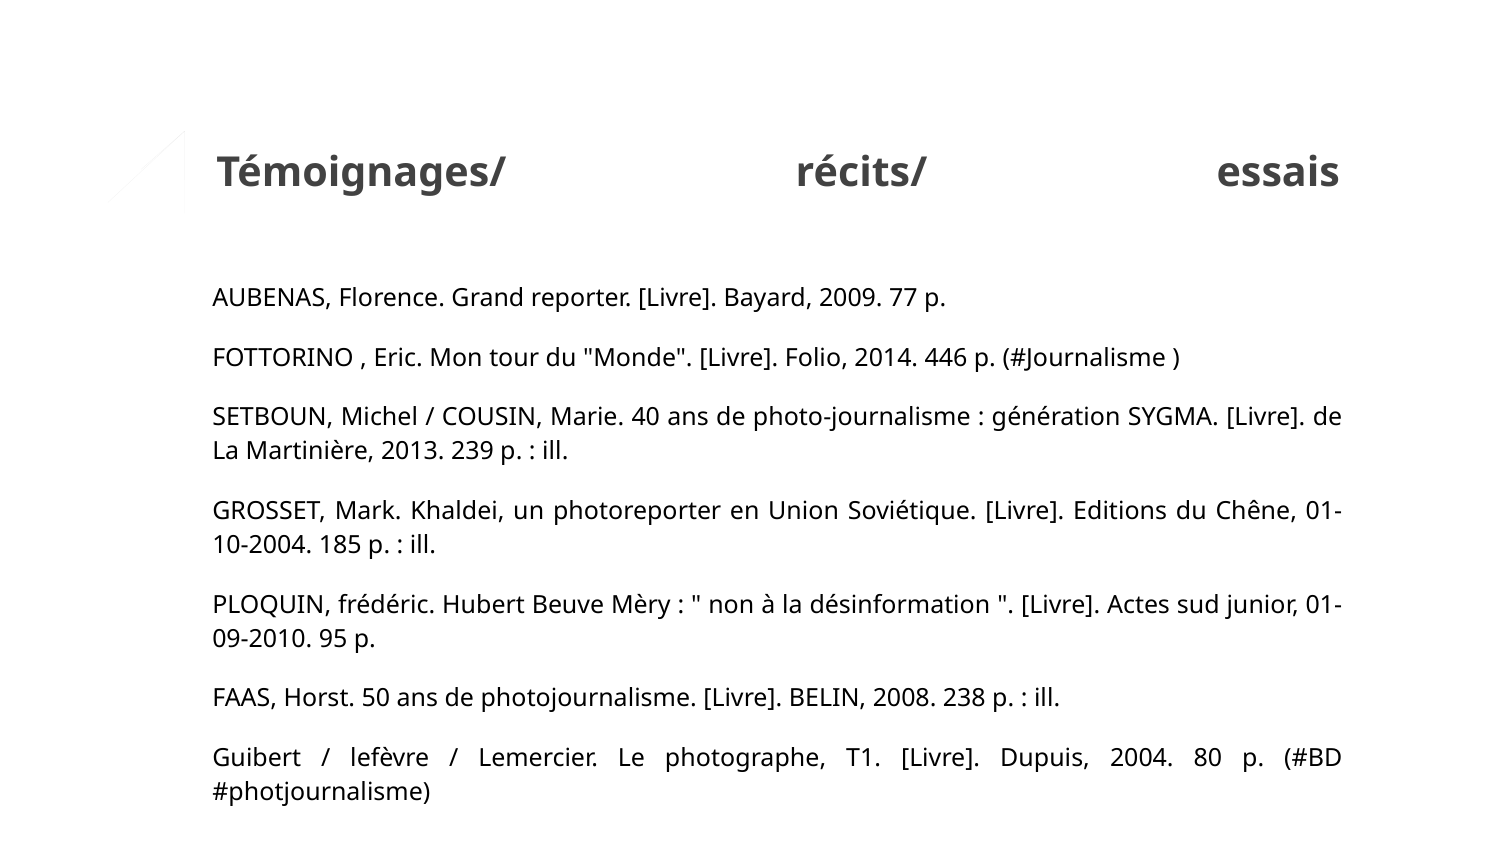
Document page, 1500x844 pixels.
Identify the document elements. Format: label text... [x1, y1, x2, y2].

list AUBENAS, Florence. Grand reporter. [Livre]. Bayard, 2009. 77 p. FOTTORINO , Eric. Mon tour du "Monde". [Livre]. Folio, 2014. 446 p. (#Journalisme ) SETBOUN, Michel / COUSIN, Marie. 40 ans de photo-journalisme : génération SYGMA. [Livre]. de La Martinière, 2013. 239 p. : ill. GROSSET, Mark. Khaldei, un photoreporter en Union Soviétique. [Livre]. Editions du Chêne, 01-10-2004. 185 p. : ill. PLOQUIN, frédéric. Hubert Beuve Mèry : " non à la désinformation ". [Livre]. Actes sud junior, 01-09-2010. 95 p. FAAS, Horst. 50 ans de photojournalisme. [Livre]. BELIN, 2008. 238 p. : ill. Guibert / lefèvre / Lemercier. Le photographe, T1. [Livre]. Dupuis, 2004. 80 p. (#BD #photjournalisme) [197, 262, 1360, 724]
title Témoignages/ récits/ essais [201, 122, 1355, 262]
